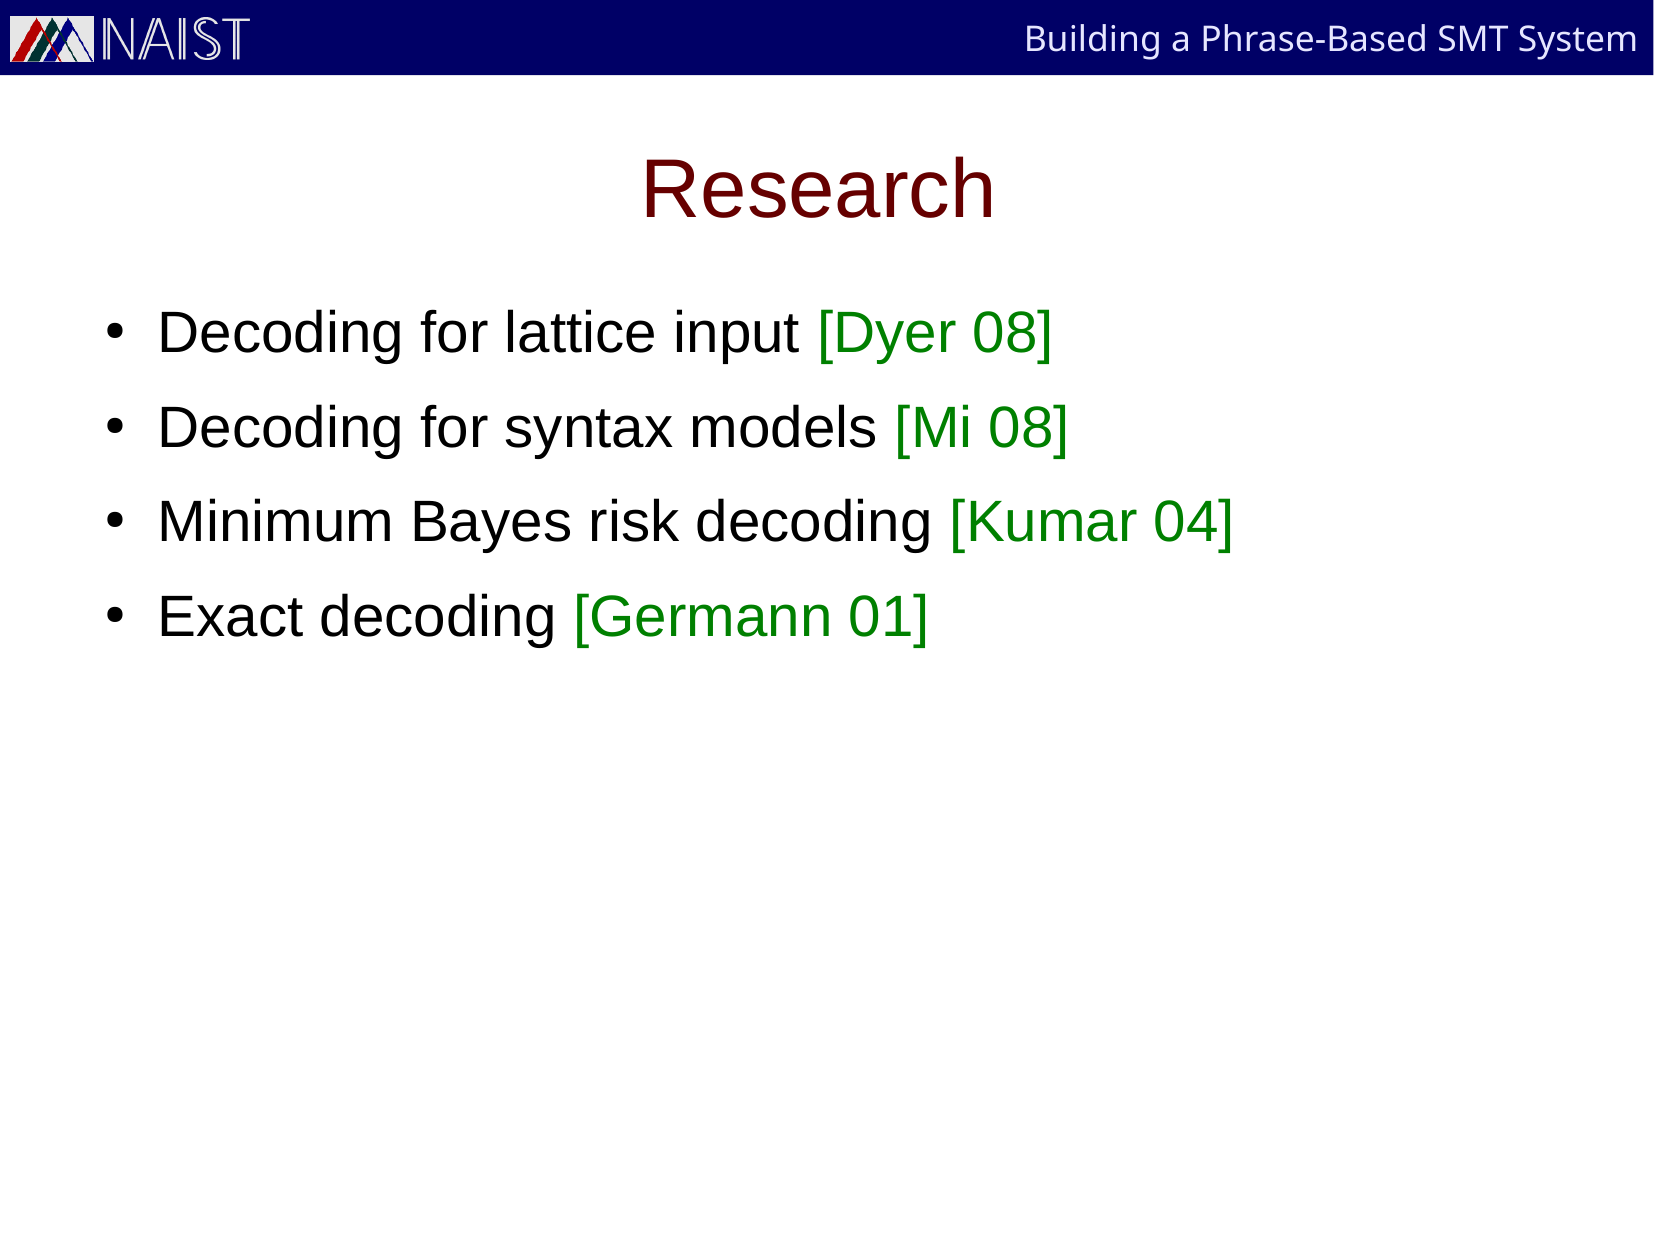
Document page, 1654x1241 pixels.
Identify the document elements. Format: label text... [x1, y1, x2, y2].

picture [10, 16, 94, 62]
title Research [75, 92, 1564, 285]
list Decoding for lattice input [Dyer 08] Decoding for syntax models [Mi 08] Minimum Bayes risk decoding [Kumar 04] Exact decoding [Germann 01] [86, 300, 1576, 1119]
picture [102, 17, 251, 60]
